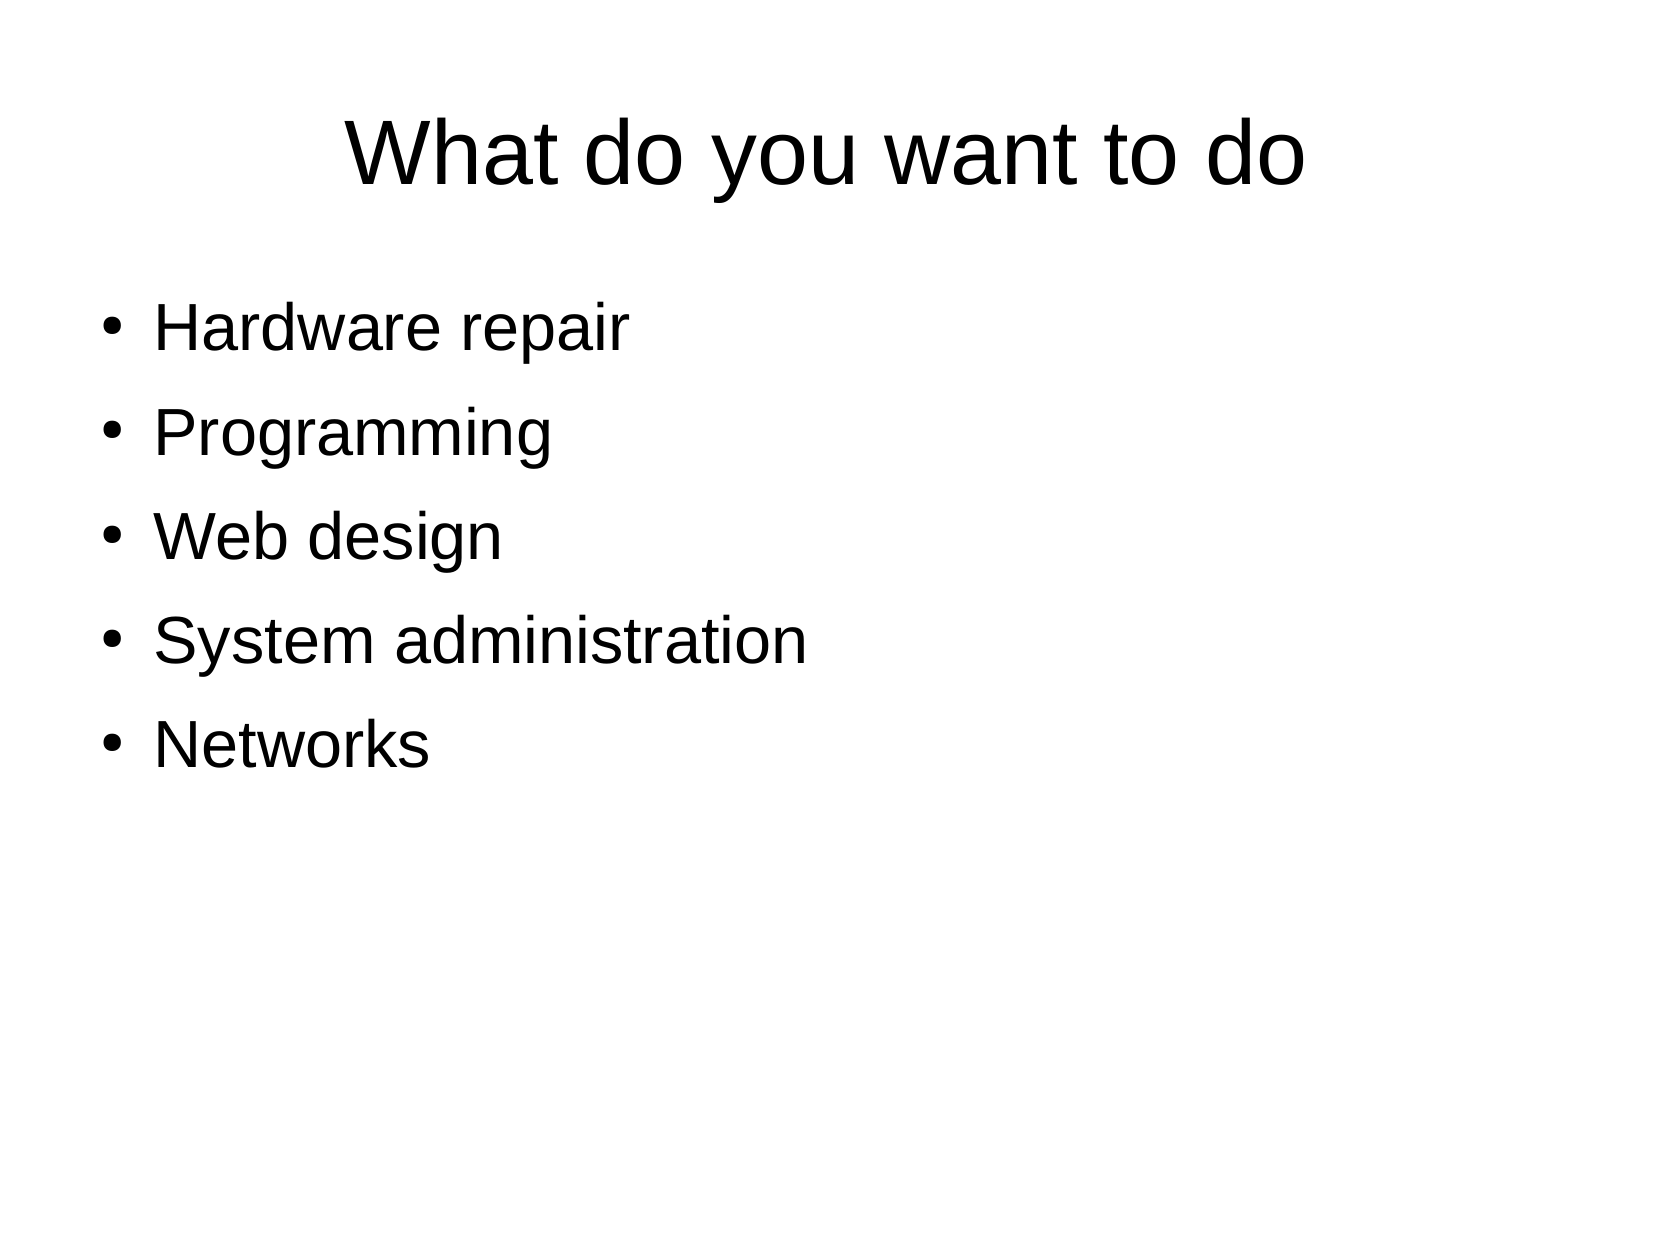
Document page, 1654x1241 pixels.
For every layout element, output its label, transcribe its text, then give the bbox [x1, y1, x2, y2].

title What do you want to do [82, 56, 1571, 250]
list Hardware repair Programming Web design System administration Networks [82, 290, 1571, 1109]
